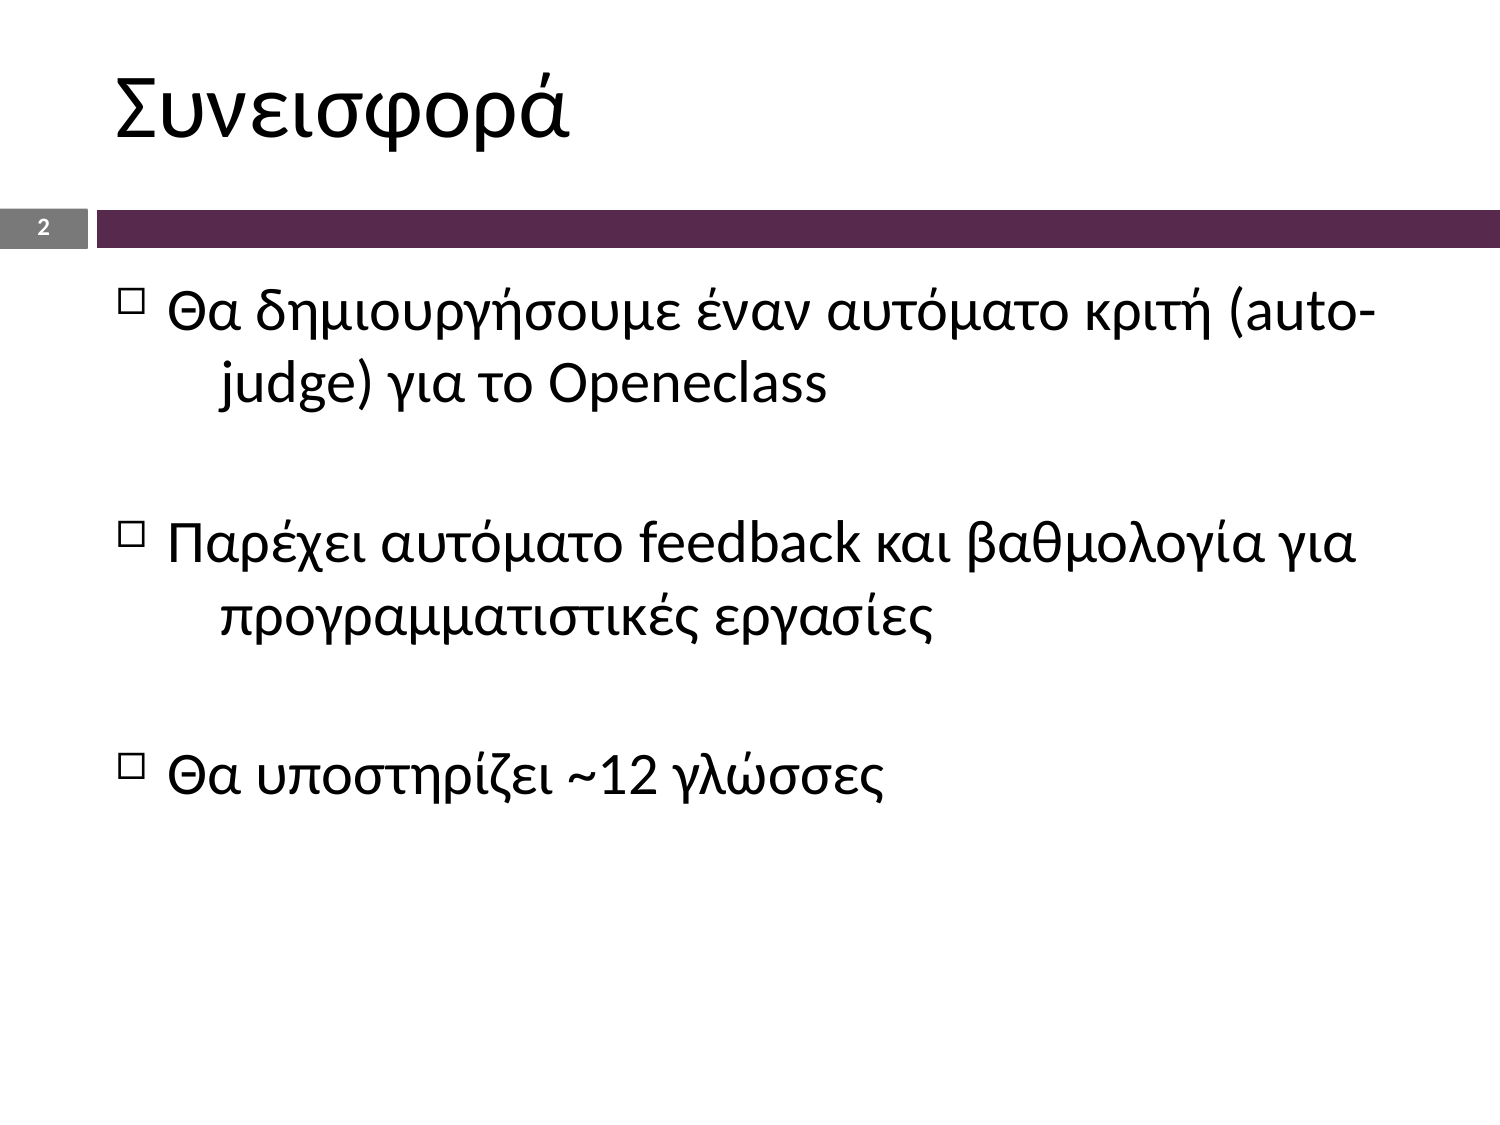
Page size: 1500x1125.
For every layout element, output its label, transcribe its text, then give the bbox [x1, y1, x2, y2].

title Συνεισφορά [100, 19, 1438, 182]
list Θα δημιουργήσουμε έναν αυτόματο κριτή (auto-judge) για το Openeclass Παρέχει αυτόματο feedback και βαθμολογία για προγραμματιστικές εργασίες Θα υποστηρίζει ~12 γλώσσες [100, 262, 1438, 1000]
text_box 2 [0, 208, 88, 249]
